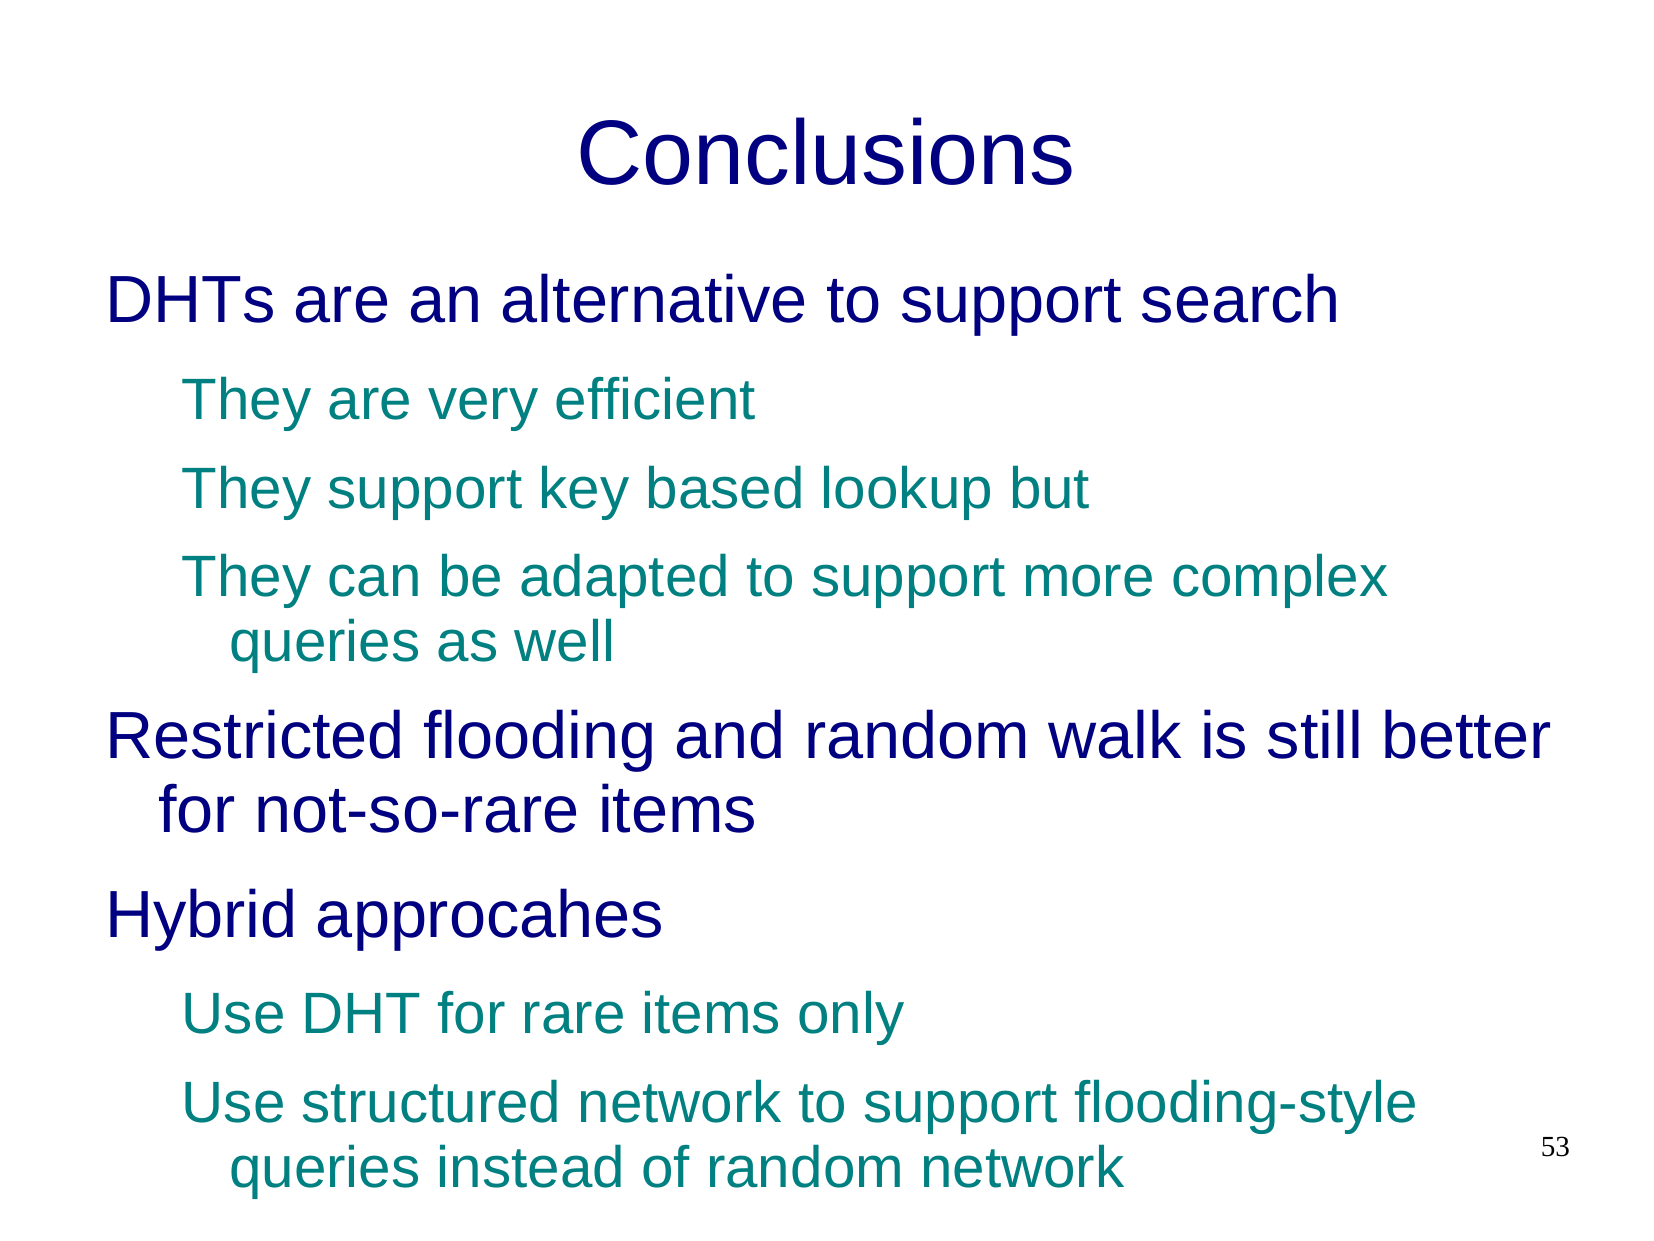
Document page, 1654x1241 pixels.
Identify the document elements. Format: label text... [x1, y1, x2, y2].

list DHTs are an alternative to support search They are very efficient They support key based lookup but They can be adapted to support more complex queries as well Restricted flooding and random walk is still better for not-so-rare items Hybrid approcahes Use DHT for rare items only Use structured network to support flooding-style queries instead of random network [87, 262, 1576, 1199]
title Conclusions [82, 49, 1571, 257]
